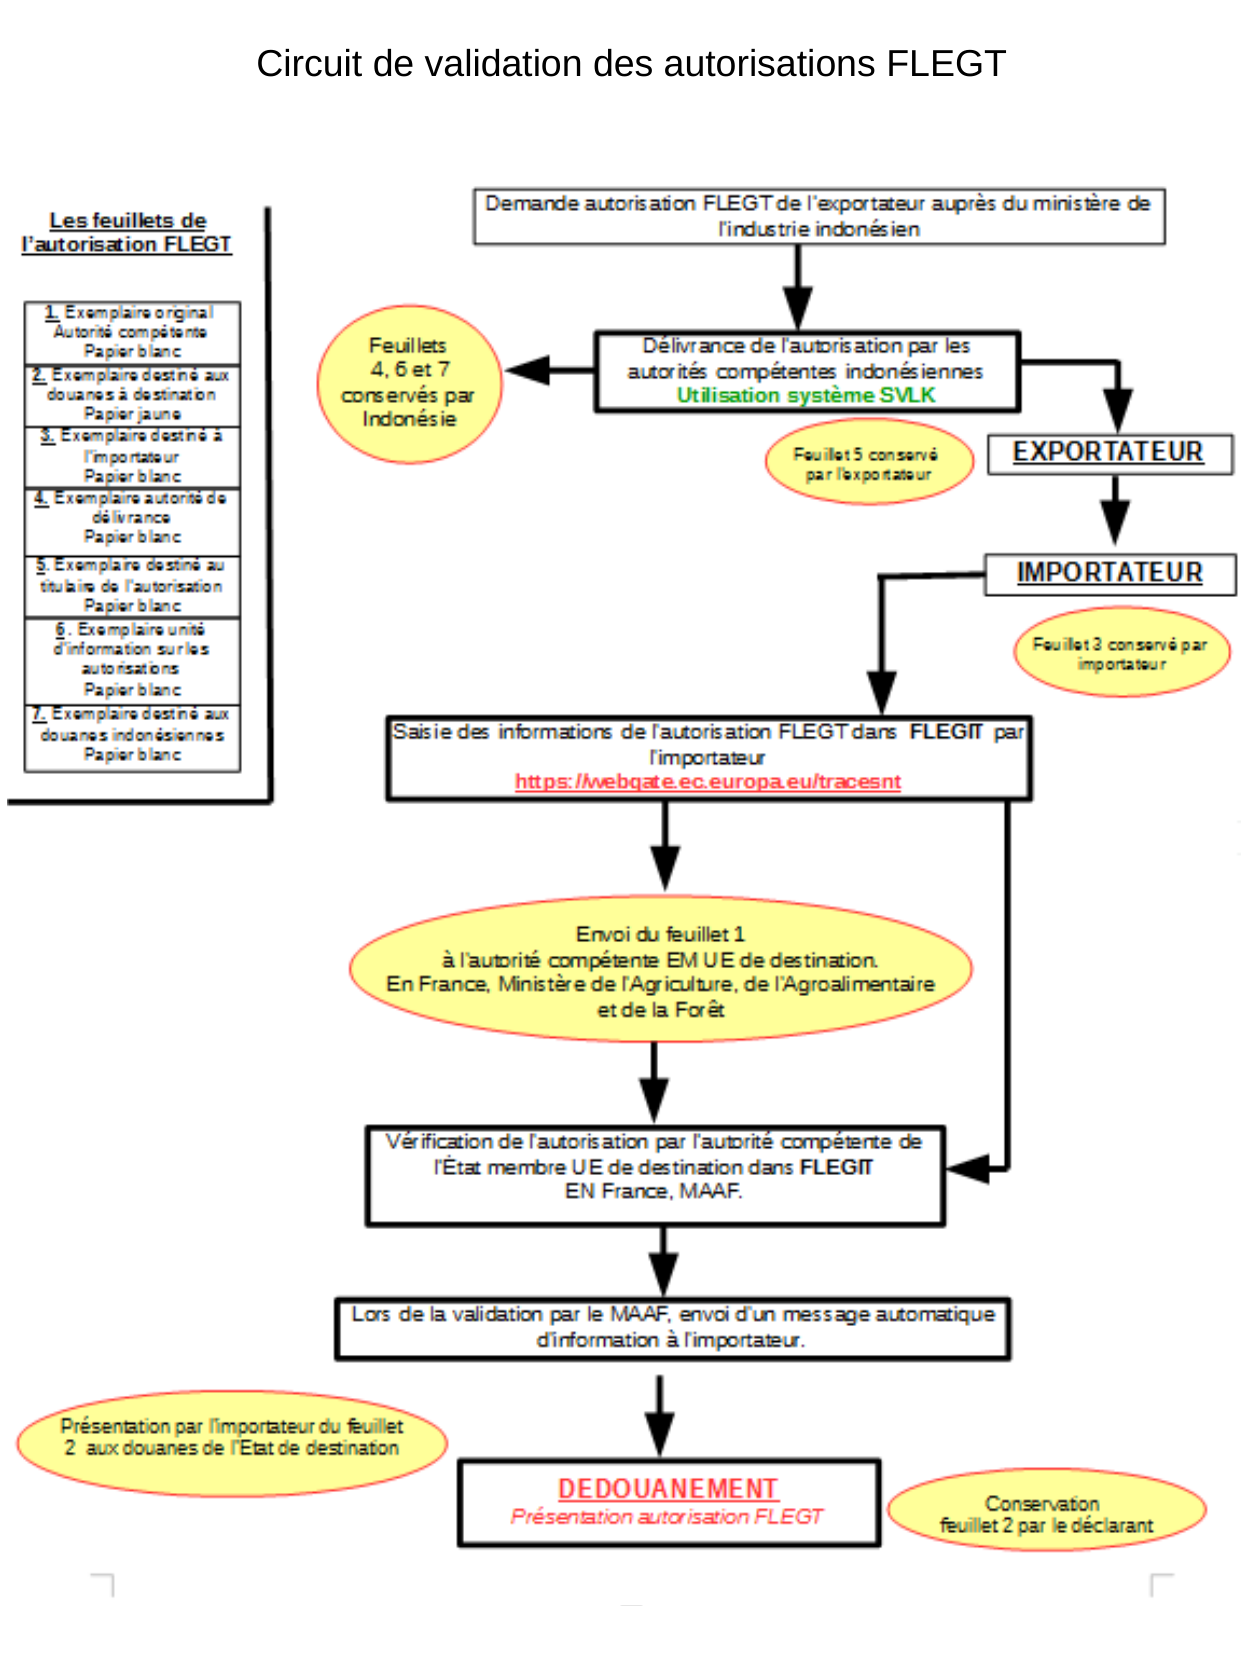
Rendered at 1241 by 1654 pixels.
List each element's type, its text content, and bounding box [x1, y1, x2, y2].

picture [7, 185, 1241, 1606]
text_box Circuit de validation des autorisations FLEGT [118, 35, 1146, 93]
